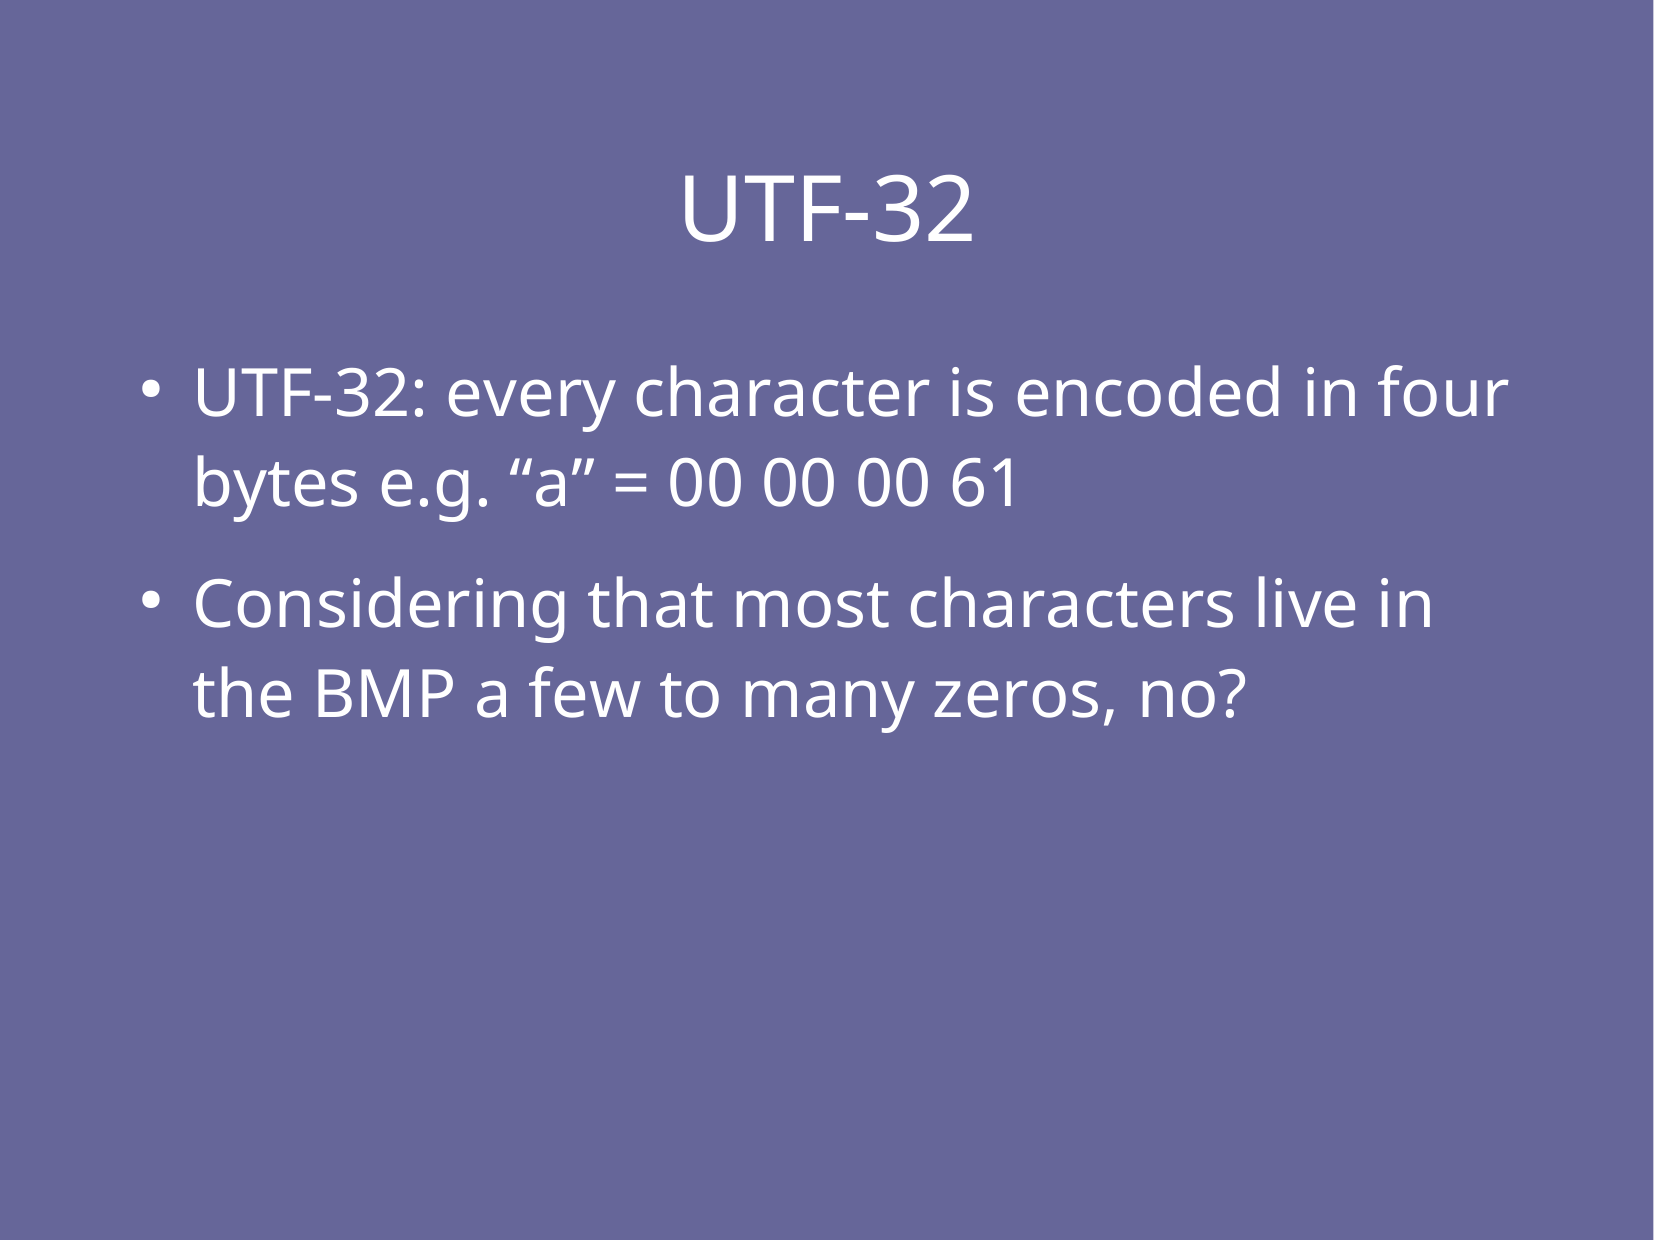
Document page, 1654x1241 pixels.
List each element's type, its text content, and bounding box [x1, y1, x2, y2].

title UTF-32 [121, 102, 1534, 310]
list UTF-32: every character is encoded in four bytes e.g. “a” = 00 00 00 61 Considering that most characters live in the BMP a few to many zeros, no? [121, 344, 1534, 1127]
